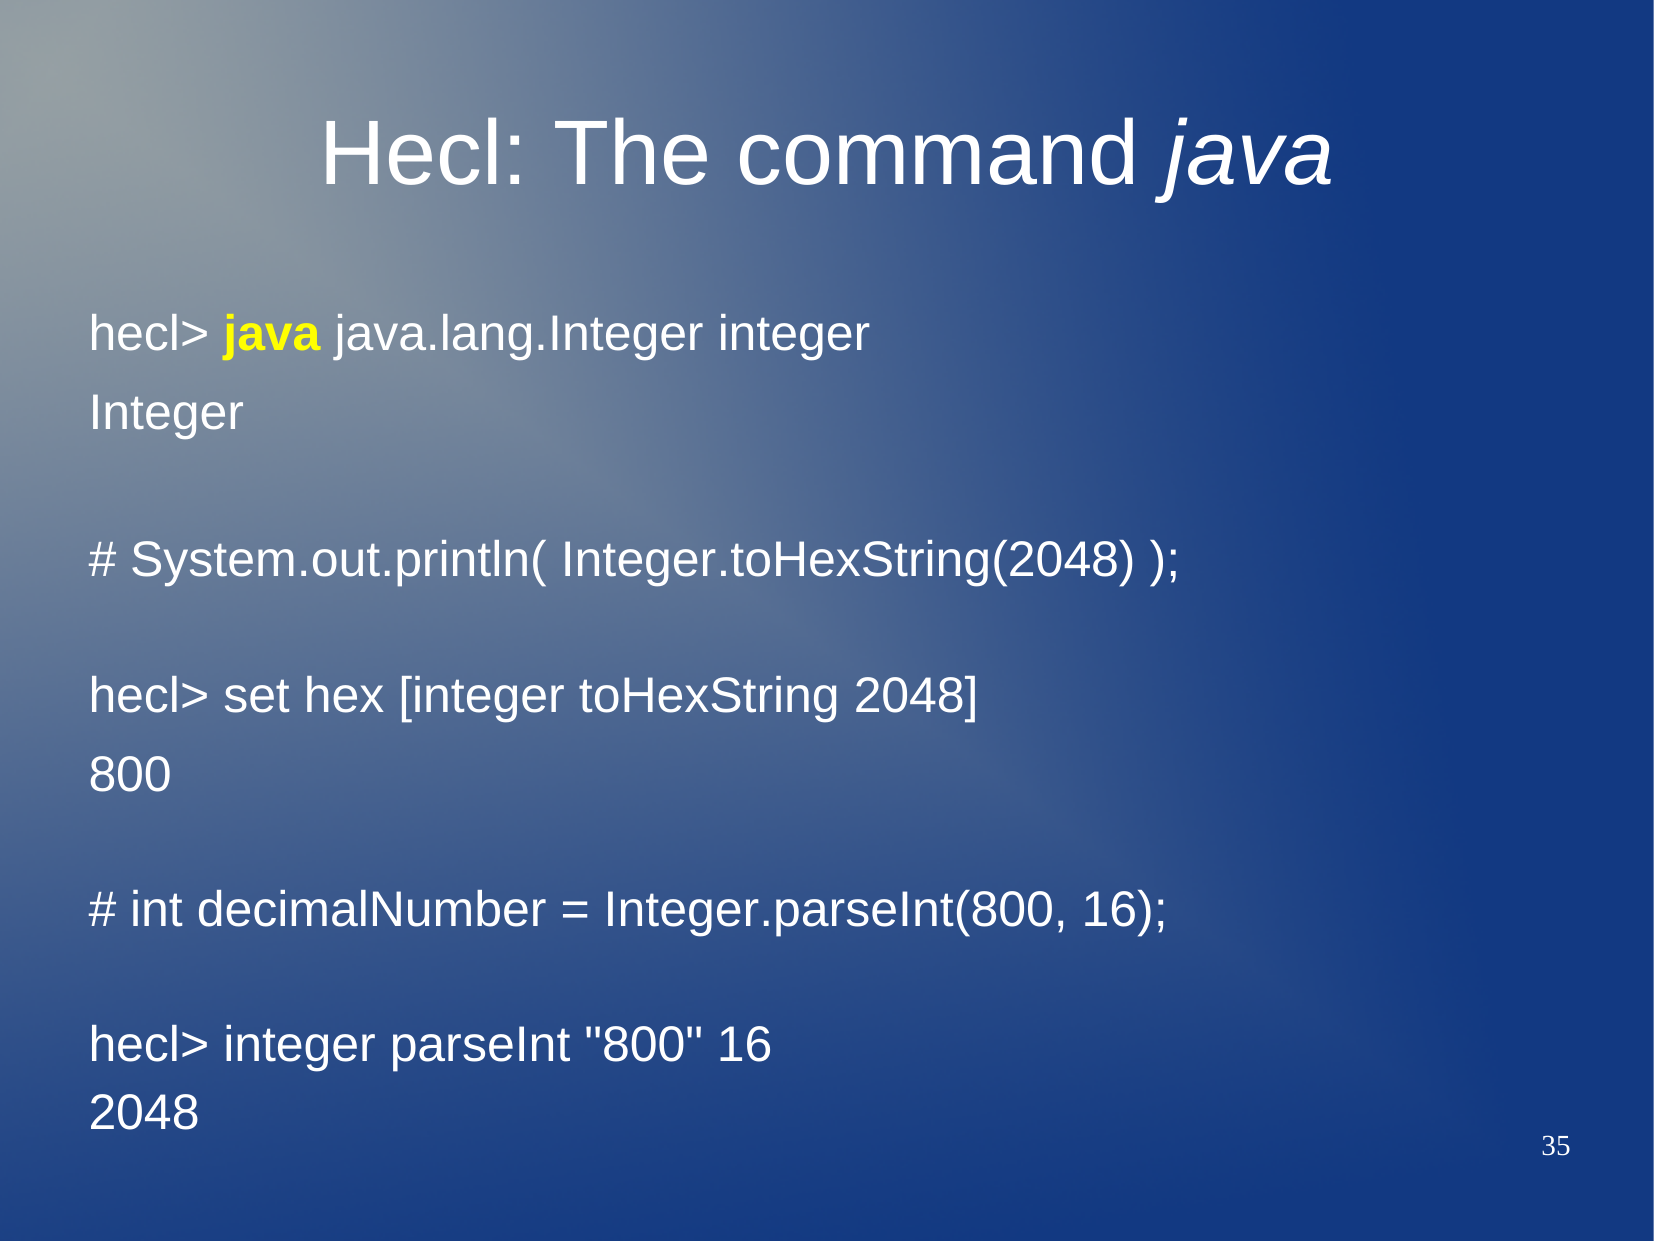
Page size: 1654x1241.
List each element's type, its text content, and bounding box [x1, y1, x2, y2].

title Hecl: The command java [82, 49, 1571, 257]
picture [0, 0, 1654, 1241]
text_box hecl> java java.lang.Integer integer Integer # System.out.println( Integer.toHexString(2048) ); hecl> set hex [integer toHexString 2048] 800 # int decimalNumber = Integer.parseInt(800, 16); hecl> integer parseInt "800" 16 2048 [88, 305, 1595, 1140]
